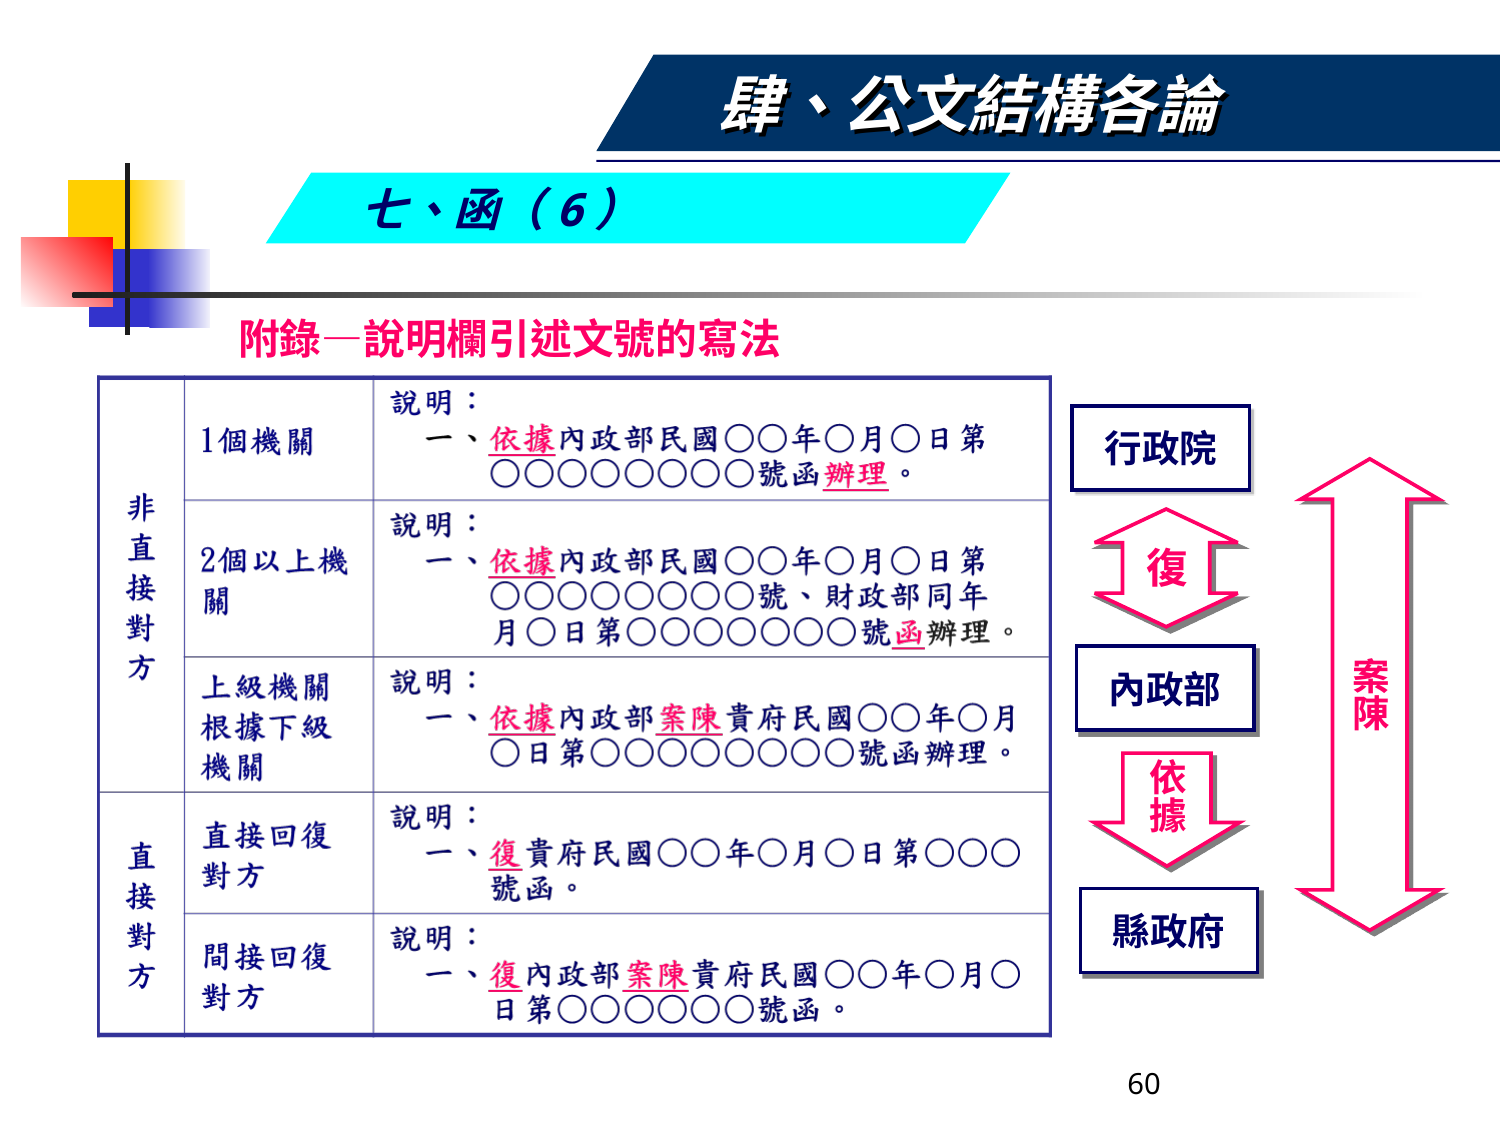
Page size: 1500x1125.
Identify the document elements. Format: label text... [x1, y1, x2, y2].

picture [97, 370, 1052, 1048]
text_box 依據 [1094, 753, 1240, 867]
text_box 肆、公文結構各論 [596, 54, 1500, 152]
text_box 內政部 [1077, 646, 1254, 730]
text_box 行政院 [1072, 406, 1249, 490]
text_box <編號> [1112, 1037, 1426, 1113]
text_box 復 [1094, 509, 1238, 627]
text_box 七、函（6） [265, 172, 1011, 244]
text_box 附錄—說明欄引述文號的寫法 [164, 297, 855, 379]
text_box 縣政府 [1080, 889, 1258, 972]
text_box 案陳 [1300, 458, 1439, 931]
